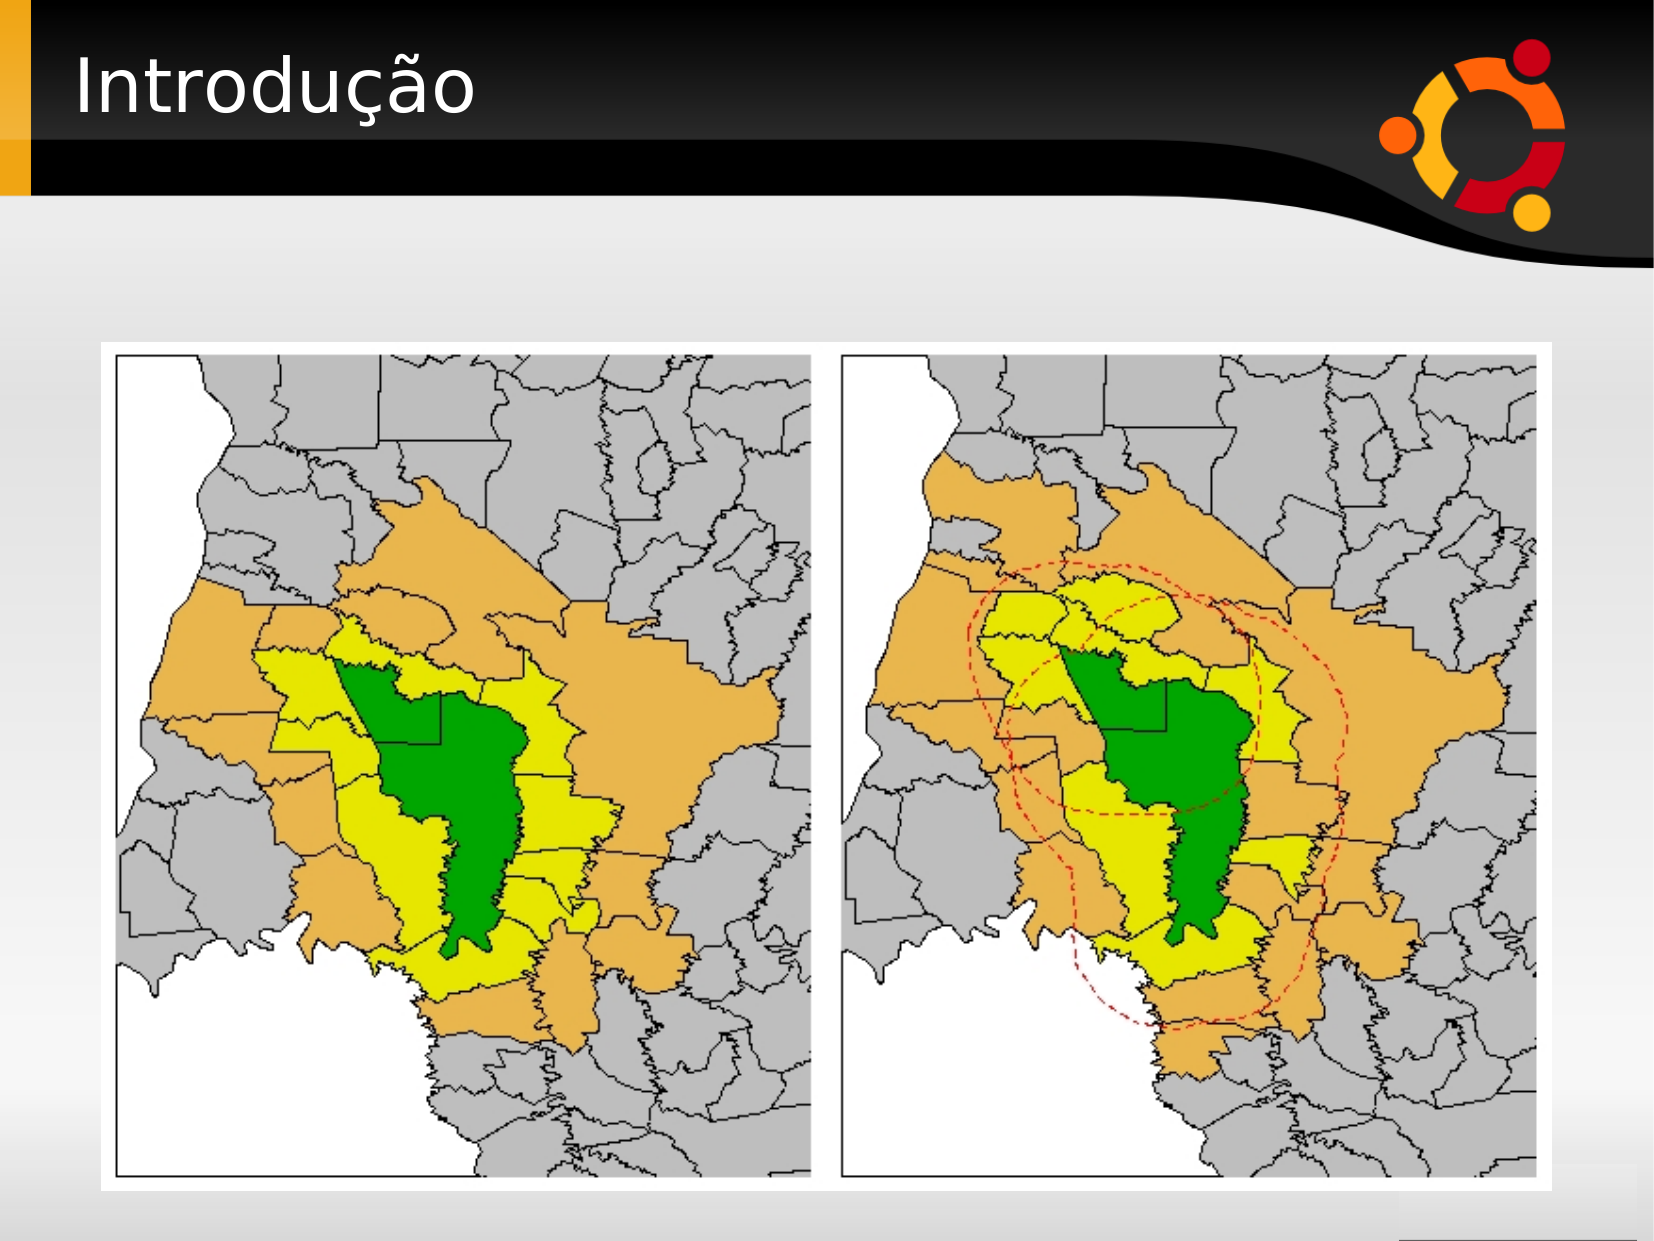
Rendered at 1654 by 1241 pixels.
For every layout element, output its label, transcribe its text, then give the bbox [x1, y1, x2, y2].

picture [0, 0, 1654, 1241]
text_box Introdução [59, 35, 1034, 138]
